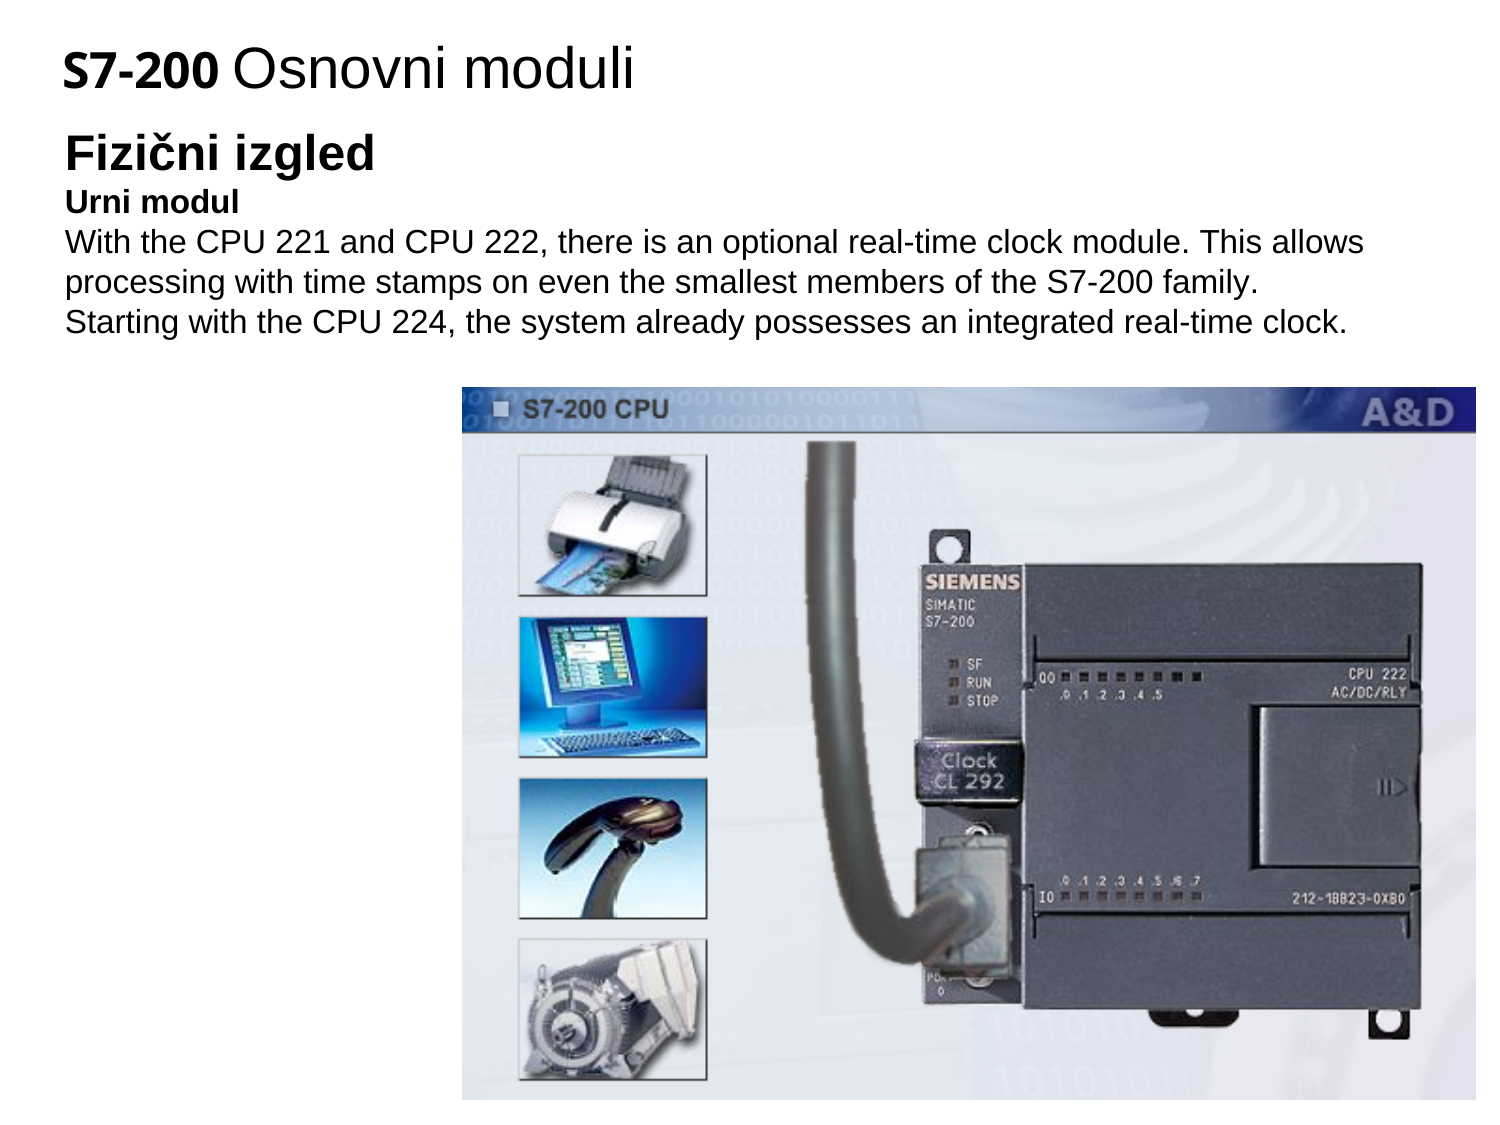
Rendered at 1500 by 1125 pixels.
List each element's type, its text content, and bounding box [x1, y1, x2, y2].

text_box S7-200 Osnovni moduli [47, 22, 651, 108]
picture [462, 387, 1476, 1101]
text_box Fizični izgled Urni modul With the CPU 221 and CPU 222, there is an optional real-time clock module. This allows processing with time stamps on even the smallest members of the S7-200 family. Starting with the CPU 224, the system already possesses an integrated real-time clock. [50, 112, 1391, 348]
